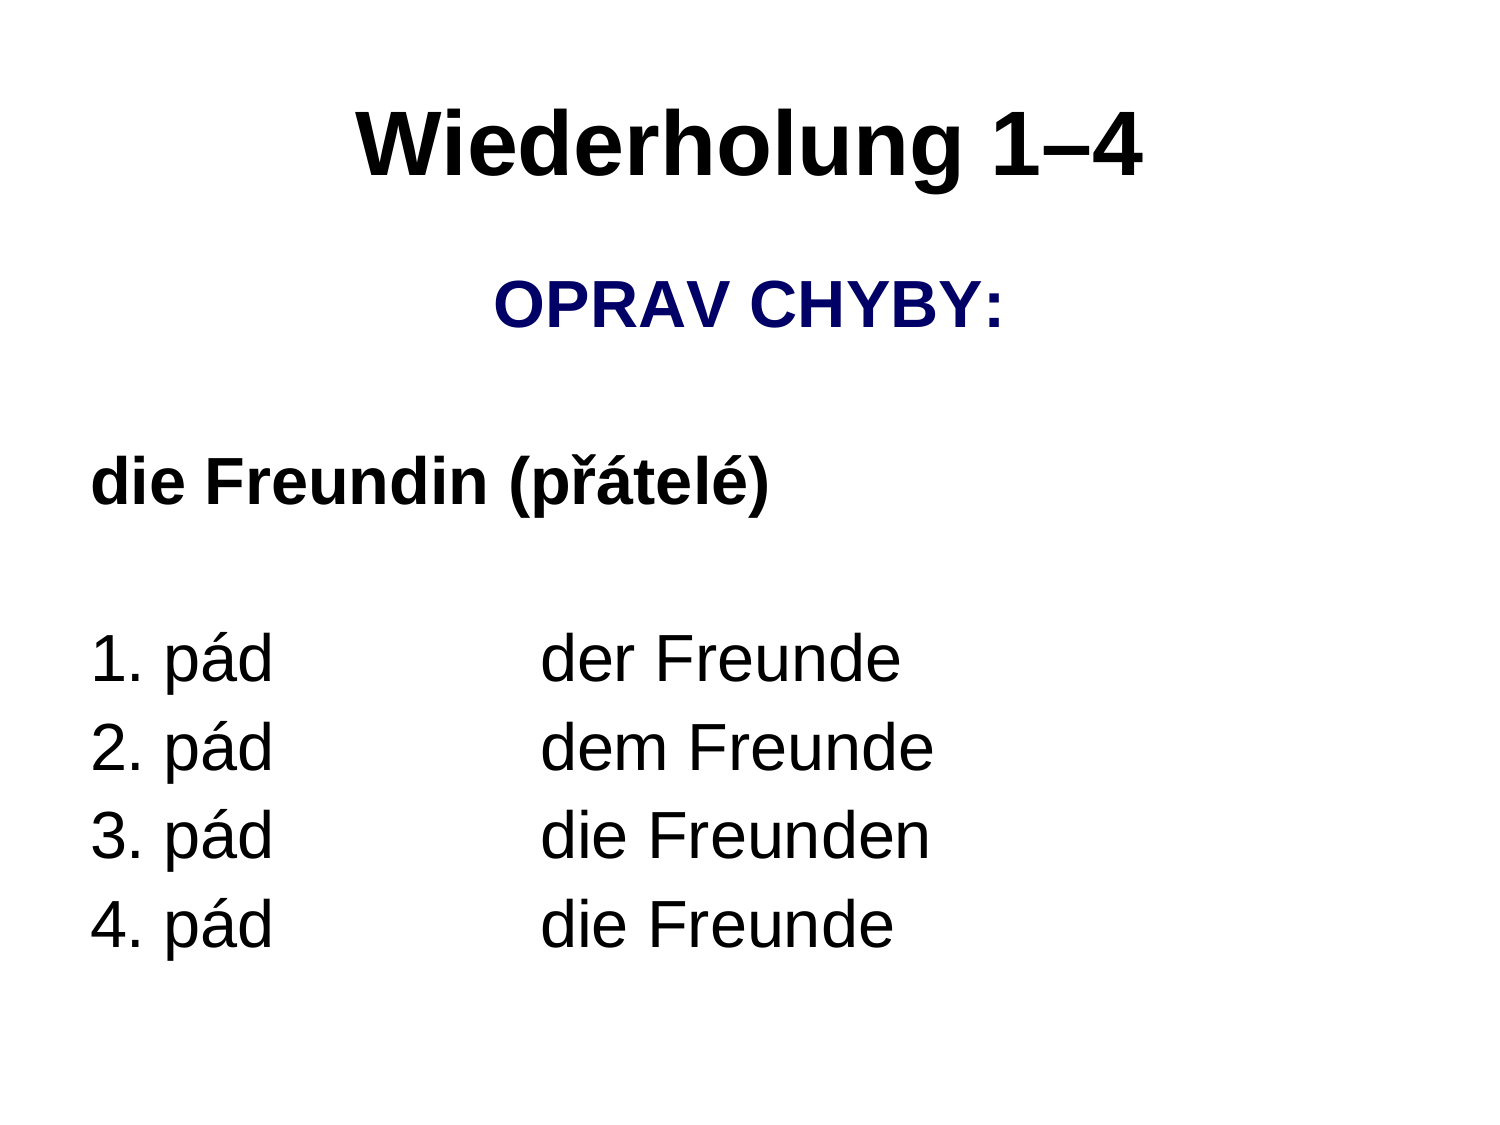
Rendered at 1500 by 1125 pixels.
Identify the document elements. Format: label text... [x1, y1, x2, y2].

list OPRAV CHYBY: die Freundin (přátelé) 1. pád der Freunde 2. pád dem Freunde 3. pád die Freunden 4. pád die Freunde [75, 262, 1426, 1059]
title Wiederholung 1–4 [75, 45, 1426, 233]
